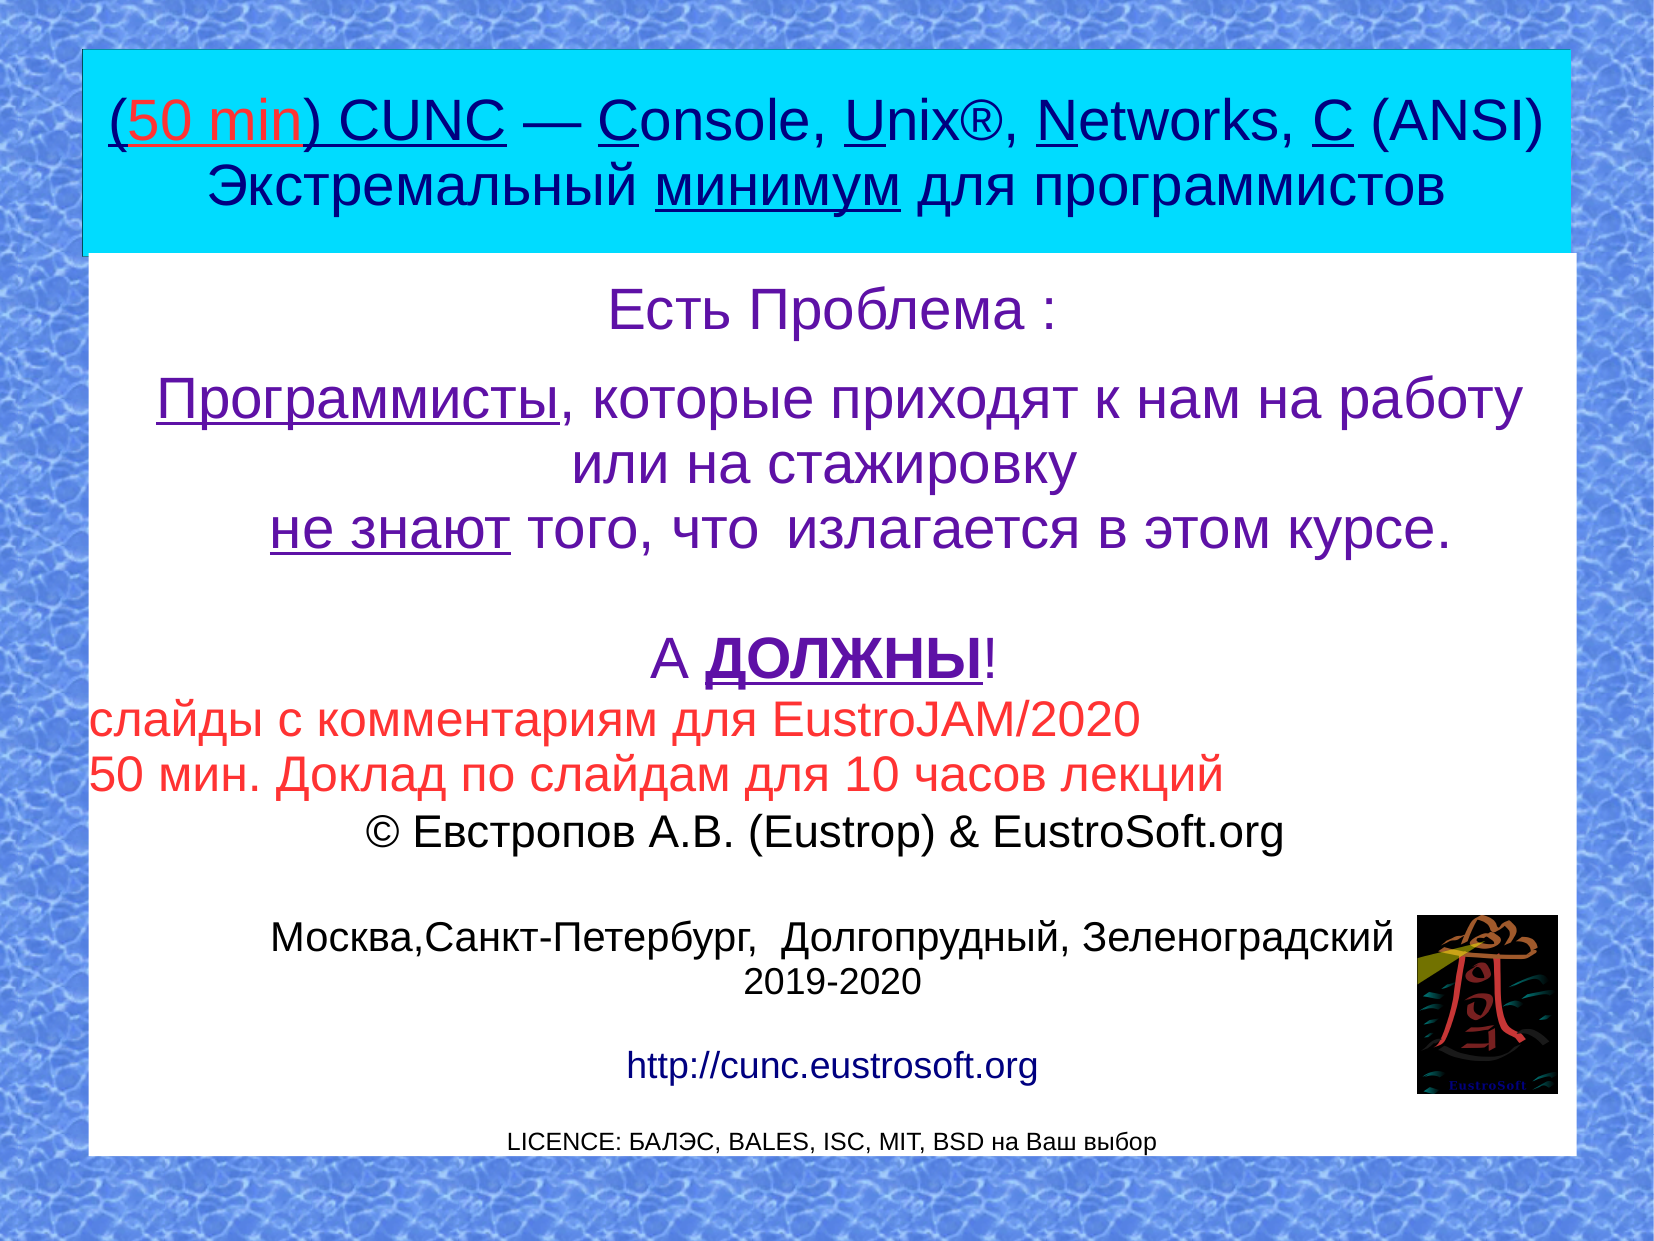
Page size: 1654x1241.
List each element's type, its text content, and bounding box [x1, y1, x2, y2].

title (50 min) CUNC — Console, Unix®, Networks, C (ANSI) Экстремальный минимум для программистов [82, 49, 1571, 257]
subtitle Есть Проблема : Программисты, которые приходят к нам на работу или на стажировку не знают того, что излагается в этом курсе. А ДОЛЖНЫ! слайды с комментариям для EustroJAM/2020 50 мин. Доклад по слайдам для 10 часов лекций © Евстропов А.В. (Eustrop) & EustroSoft.org Москва,Санкт-Петербург, Долгопрудный, Зеленоградский 2019-2020 http://cunc.eustrosoft.org LICENCE: БАЛЭС, BALES, ISC, MIT, BSD на Ваш выбор [88, 253, 1577, 1157]
picture [0, 0, 1654, 1241]
